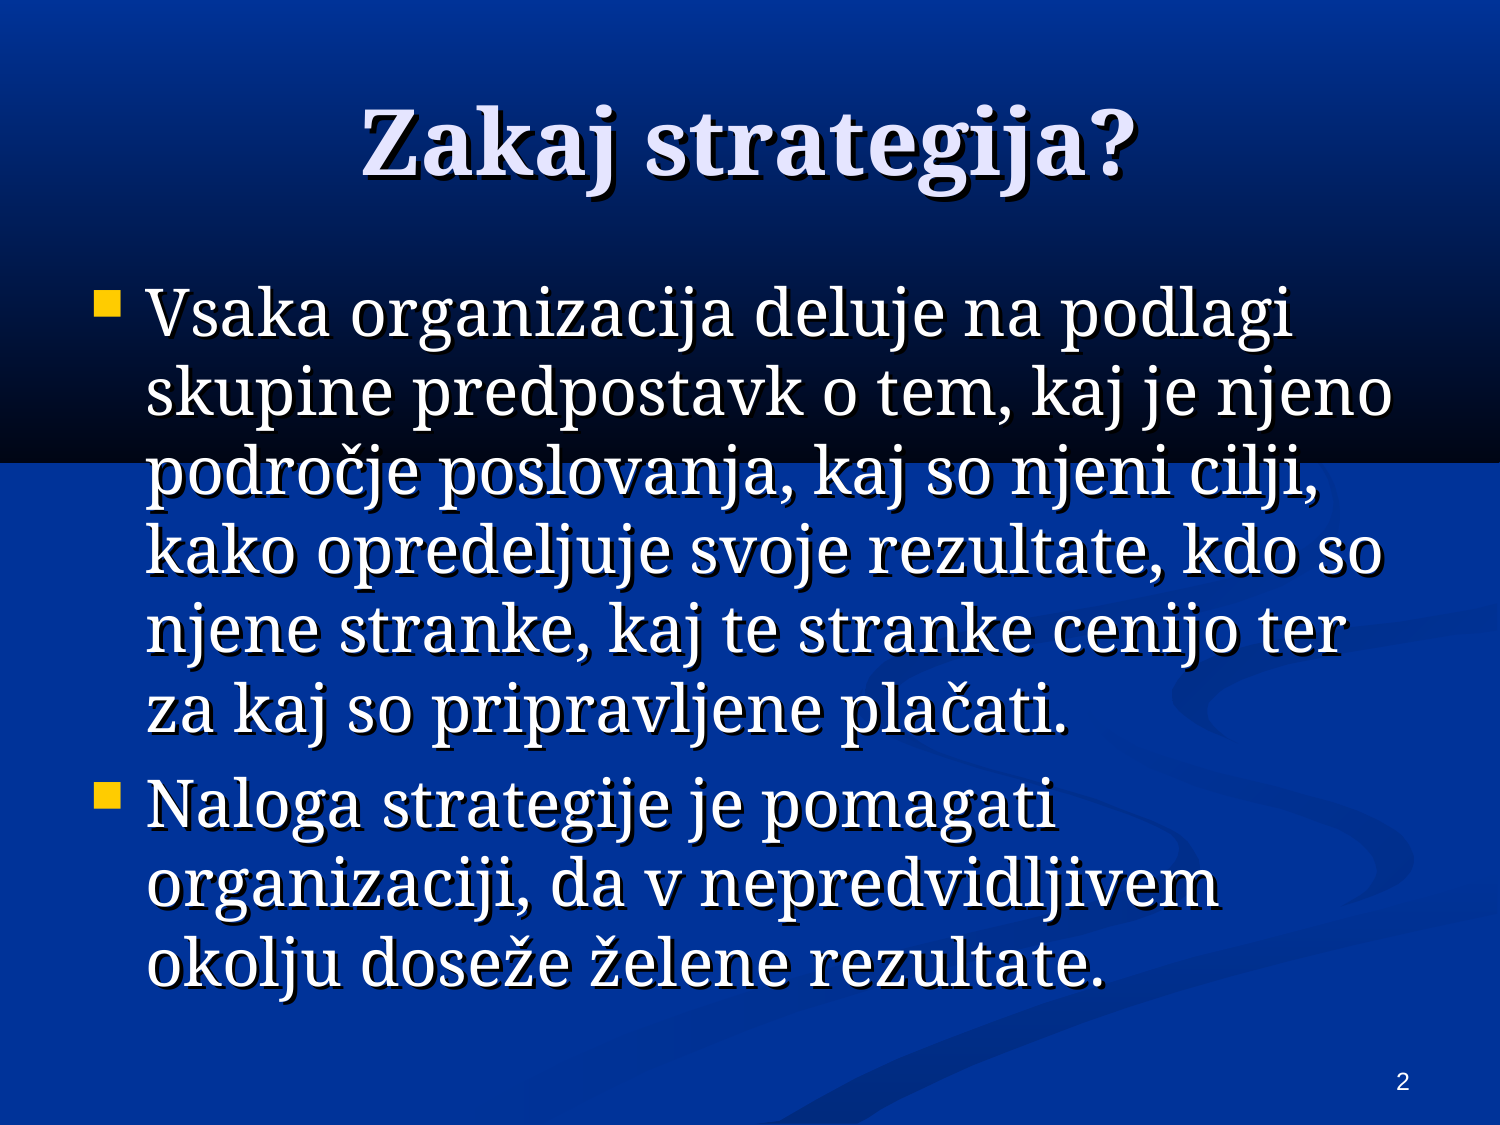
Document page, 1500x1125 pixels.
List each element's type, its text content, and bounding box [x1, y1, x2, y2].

text_box <number> [1074, 1024, 1426, 1104]
title Zakaj strategija? [75, 45, 1426, 233]
list Vsaka organizacija deluje na podlagi skupine predpostavk o tem, kaj je njeno področje poslovanja, kaj so njeni cilji, kako opredeljuje svoje rezultate, kdo so njene stranke, kaj te stranke cenijo ter za kaj so pripravljene plačati. Naloga strategije je pomagati organizaciji, da v nepredvidljivem okolju doseže želene rezultate. [75, 262, 1426, 1006]
